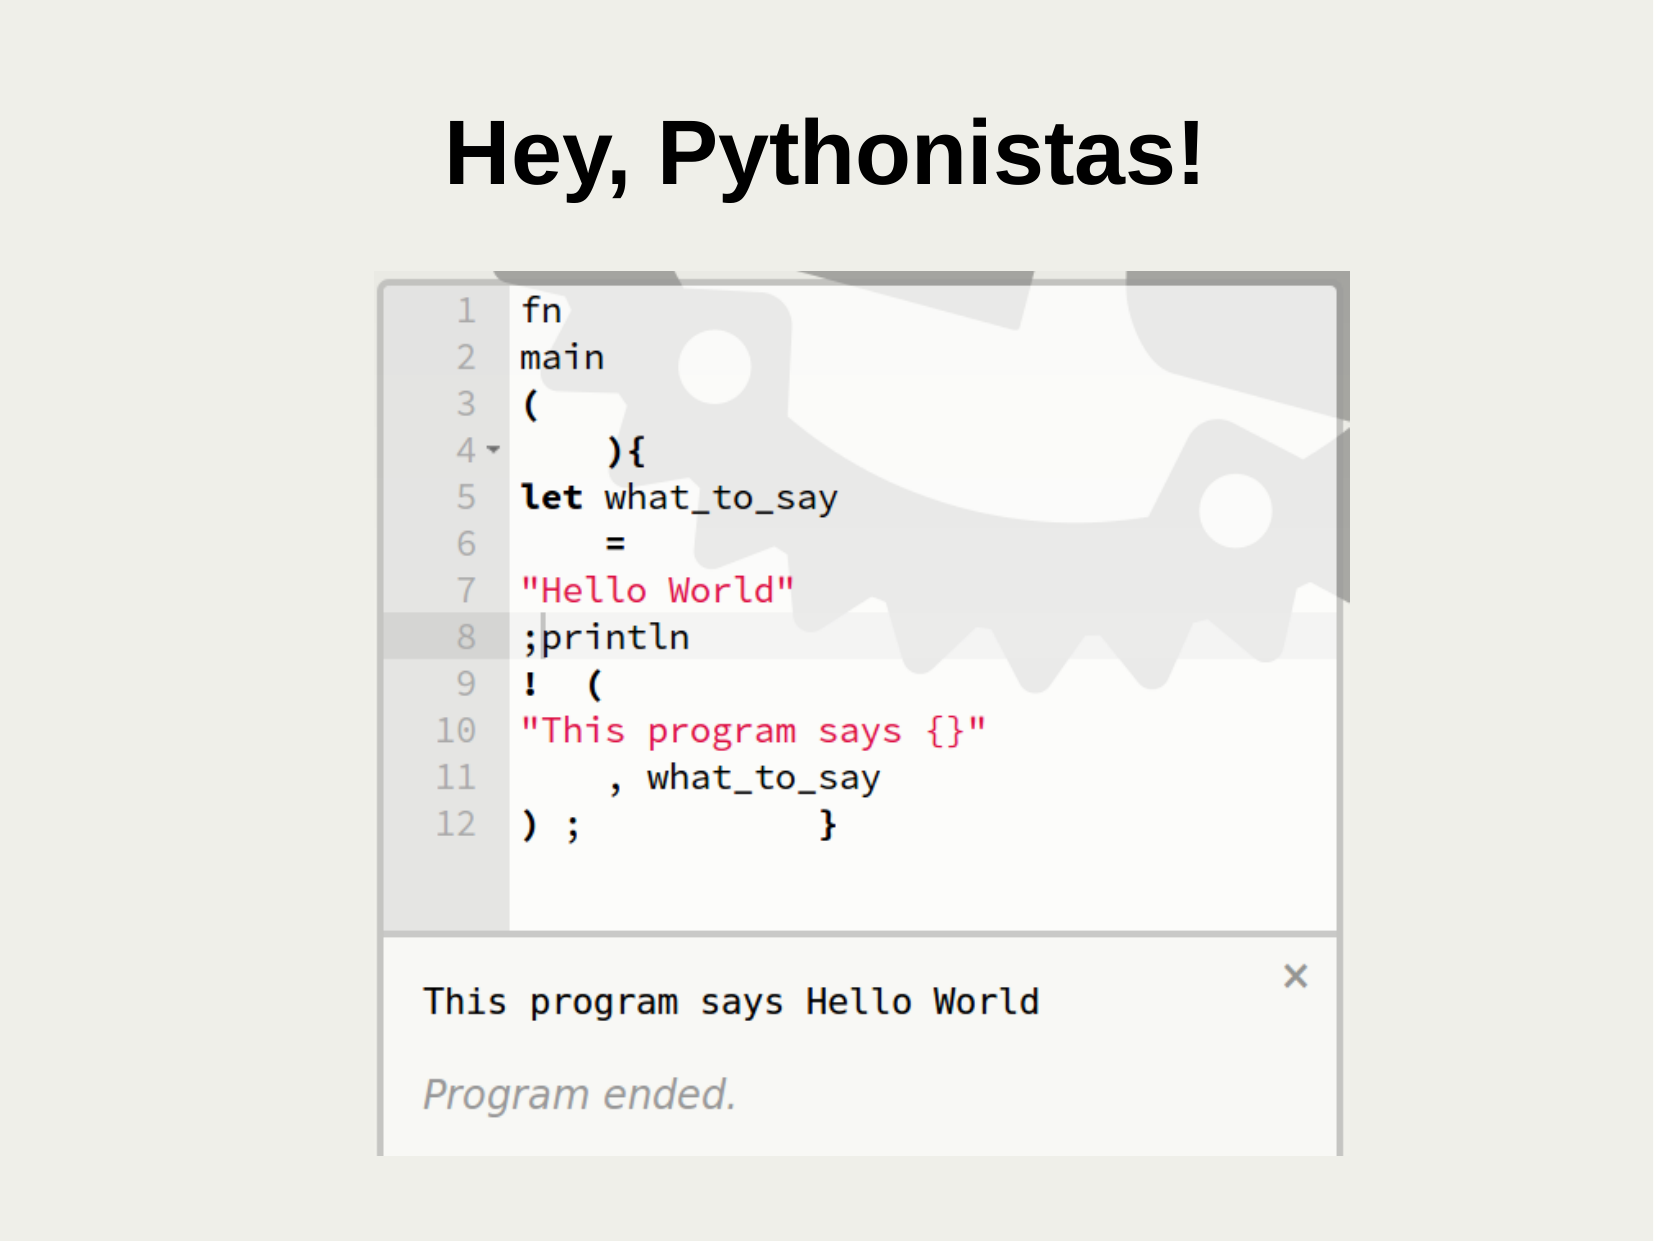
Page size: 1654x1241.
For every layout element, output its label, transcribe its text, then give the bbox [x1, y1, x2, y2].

picture [0, 0, 1654, 1241]
title Hey, Pythonistas! [82, 49, 1571, 257]
